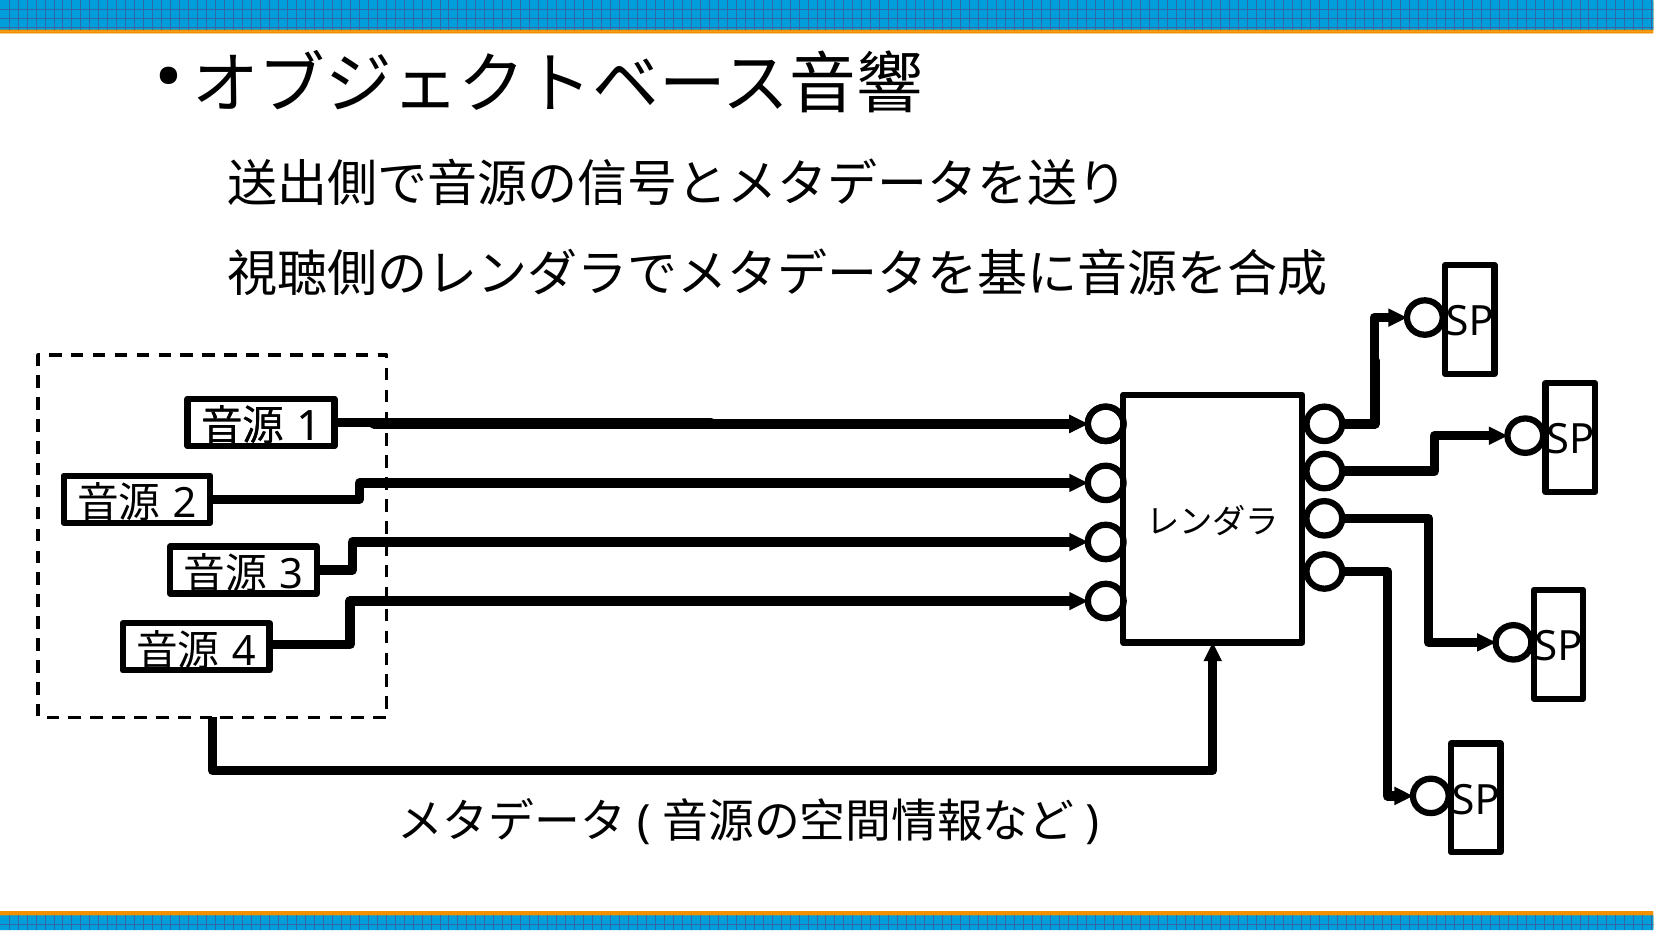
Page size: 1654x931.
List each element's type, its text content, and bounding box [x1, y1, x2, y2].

text_box 音源3 [169, 546, 317, 594]
text_box レンダラ [1123, 395, 1303, 643]
text_box SP [1451, 743, 1501, 853]
text_box メタデータ(音源の空間情報など) [391, 787, 1128, 853]
text_box SP [1445, 265, 1495, 374]
text_box 音源1 [187, 398, 335, 446]
text_box SP [1533, 589, 1584, 699]
text_box オブジェクトベース音響 送出側で音源の信号とメタデータを送り 視聴側のレンダラでメタデータを基に音源を合成 [150, 52, 1499, 269]
text_box SP [1545, 383, 1596, 492]
text_box 音源2 [63, 475, 211, 523]
text_box 音源4 [122, 623, 270, 671]
